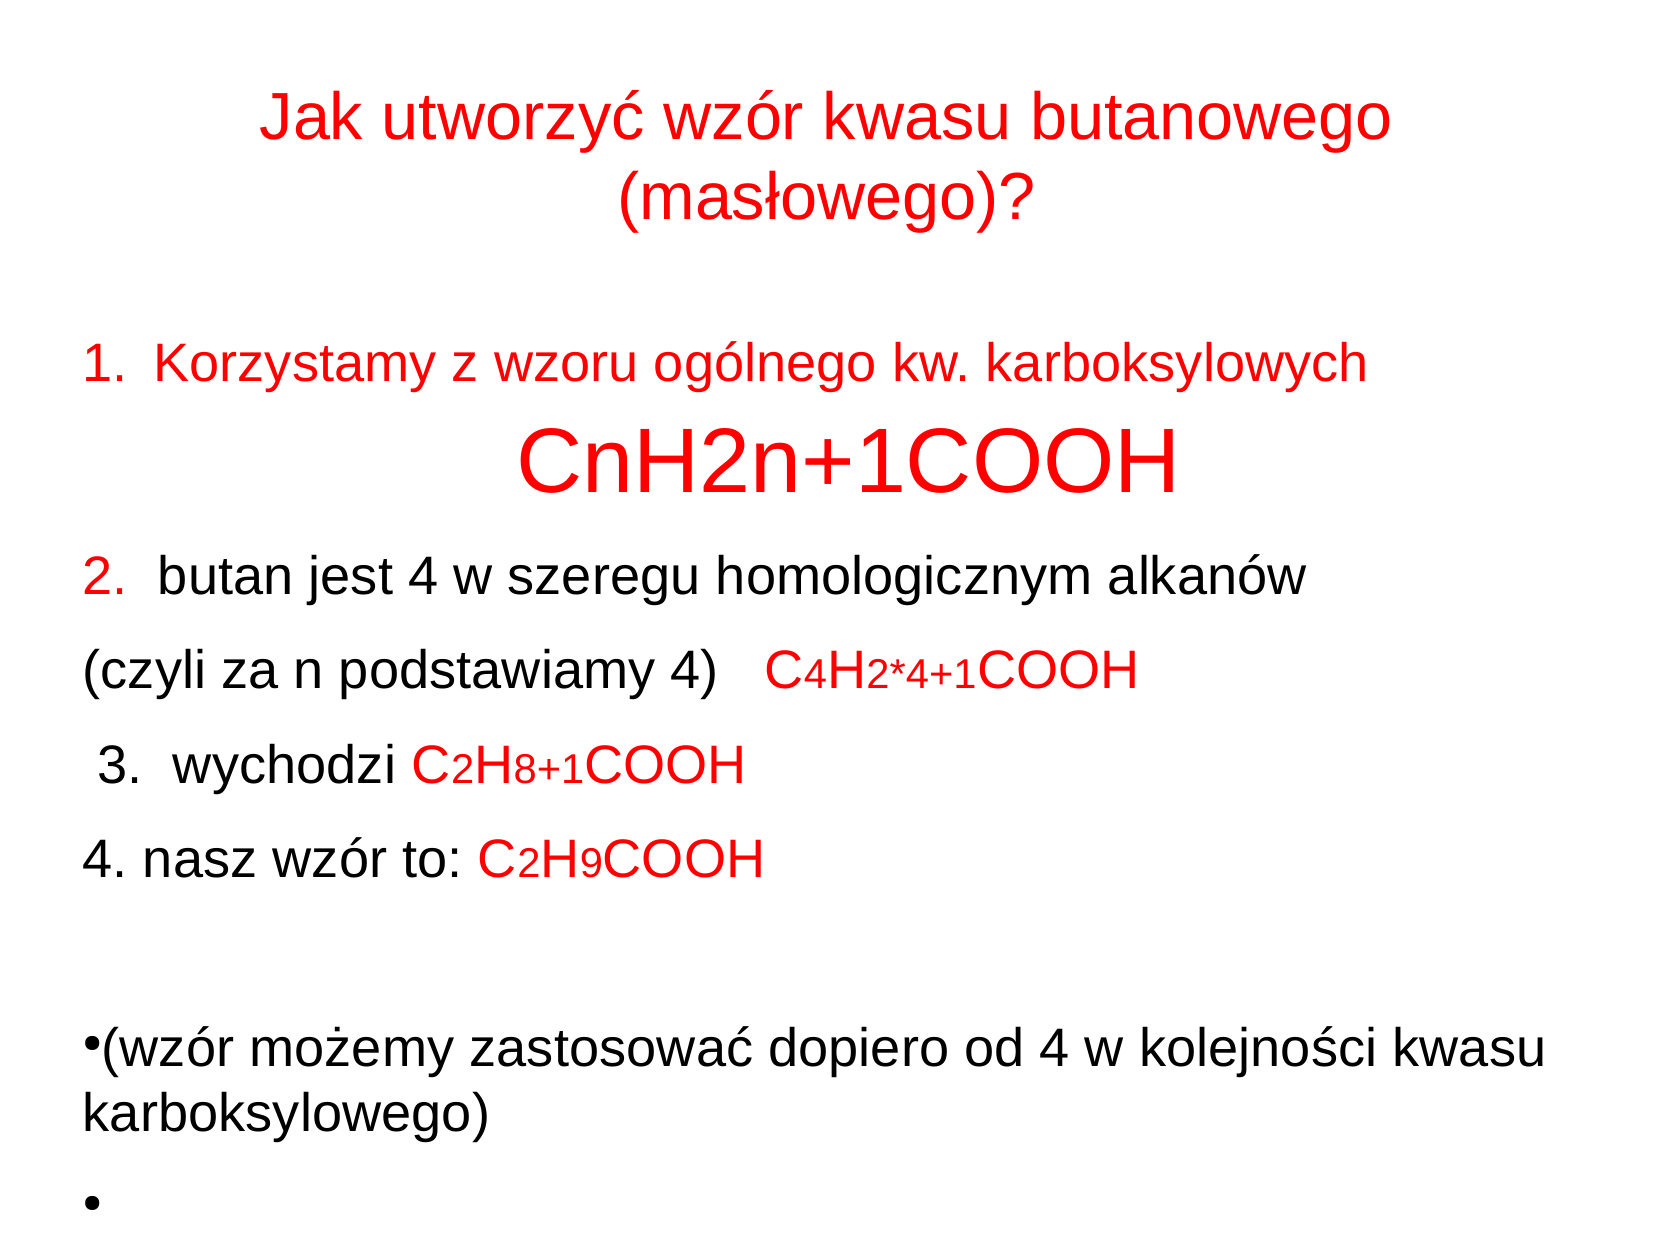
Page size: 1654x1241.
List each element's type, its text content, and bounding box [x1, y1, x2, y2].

list 1. Korzystamy z wzoru ogólnego kw. karboksylowych CnH2n+1COOH 2. butan jest 4 w szeregu homologicznym alkanów (czyli za n podstawiamy 4) C4H2*4+1COOH 3. wychodzi C2H8+1COOH 4. nasz wzór to: C2H9COOH (wzór możemy zastosować dopiero od 4 w kolejności kwasu karboksylowego) [82, 290, 1571, 1186]
title Jak utworzyć wzór kwasu butanowego (masłowego)? [82, 49, 1571, 257]
